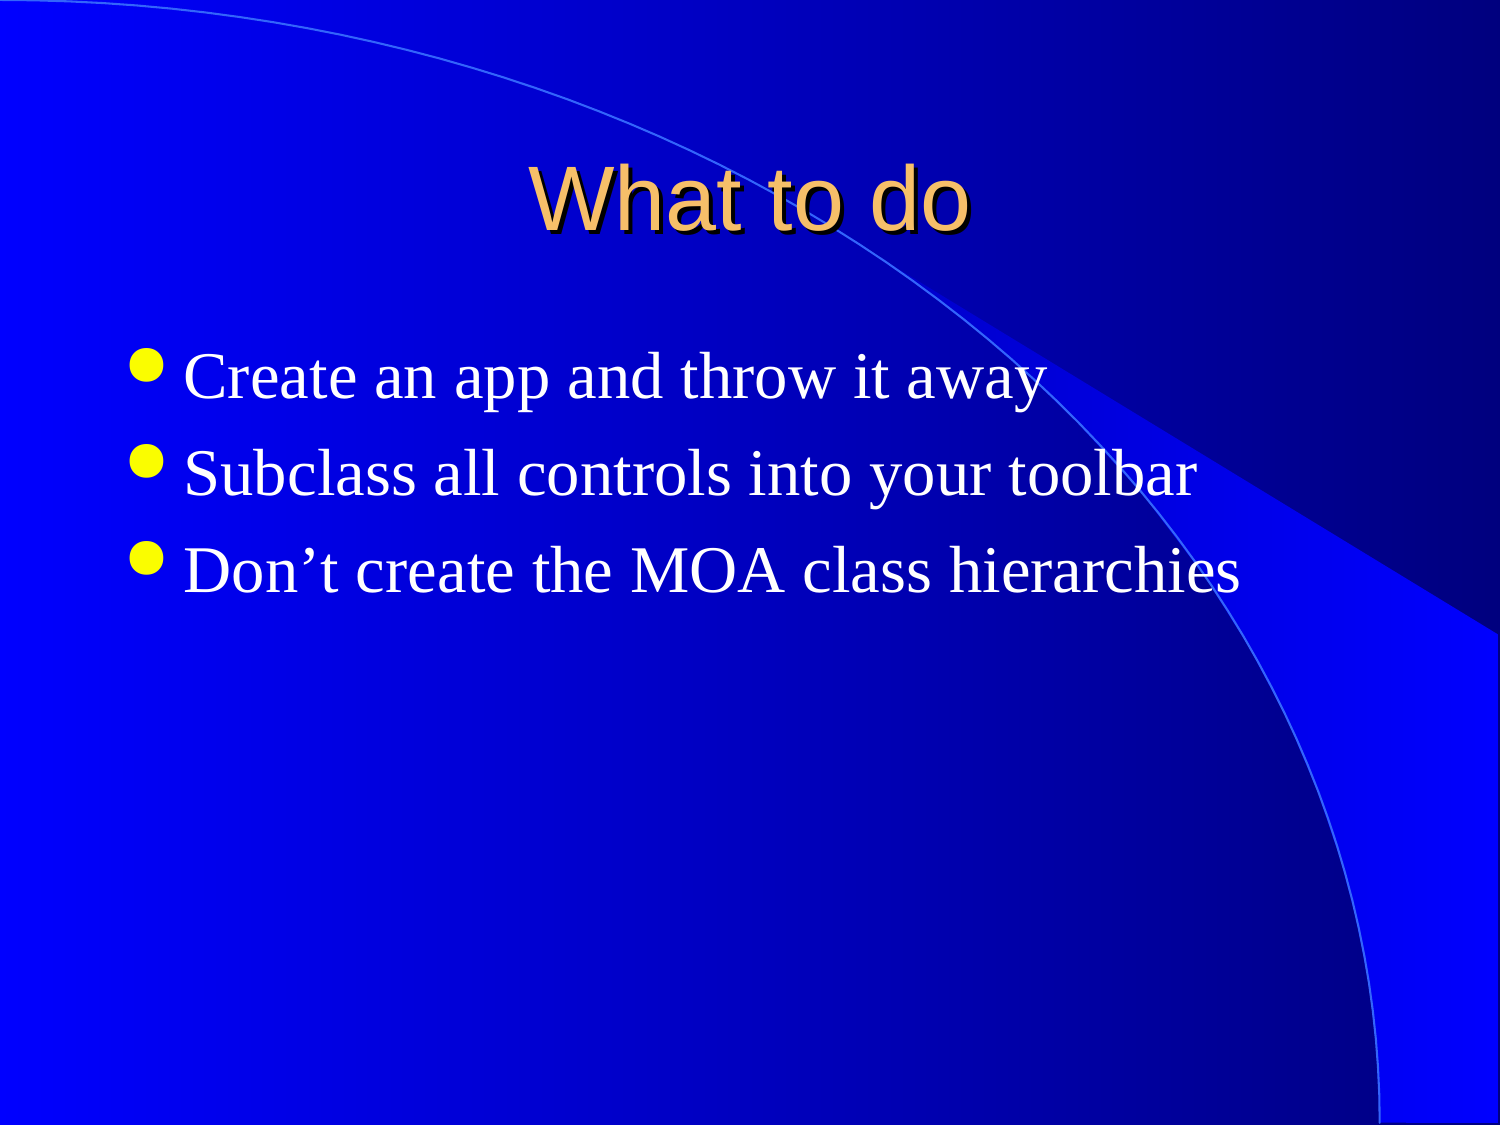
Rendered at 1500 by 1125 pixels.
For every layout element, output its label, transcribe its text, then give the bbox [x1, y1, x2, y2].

title What to do [112, 99, 1388, 288]
list Create an app and throw it away Subclass all controls into your toolbar Don’t create the MOA class hierarchies [112, 324, 1388, 1000]
